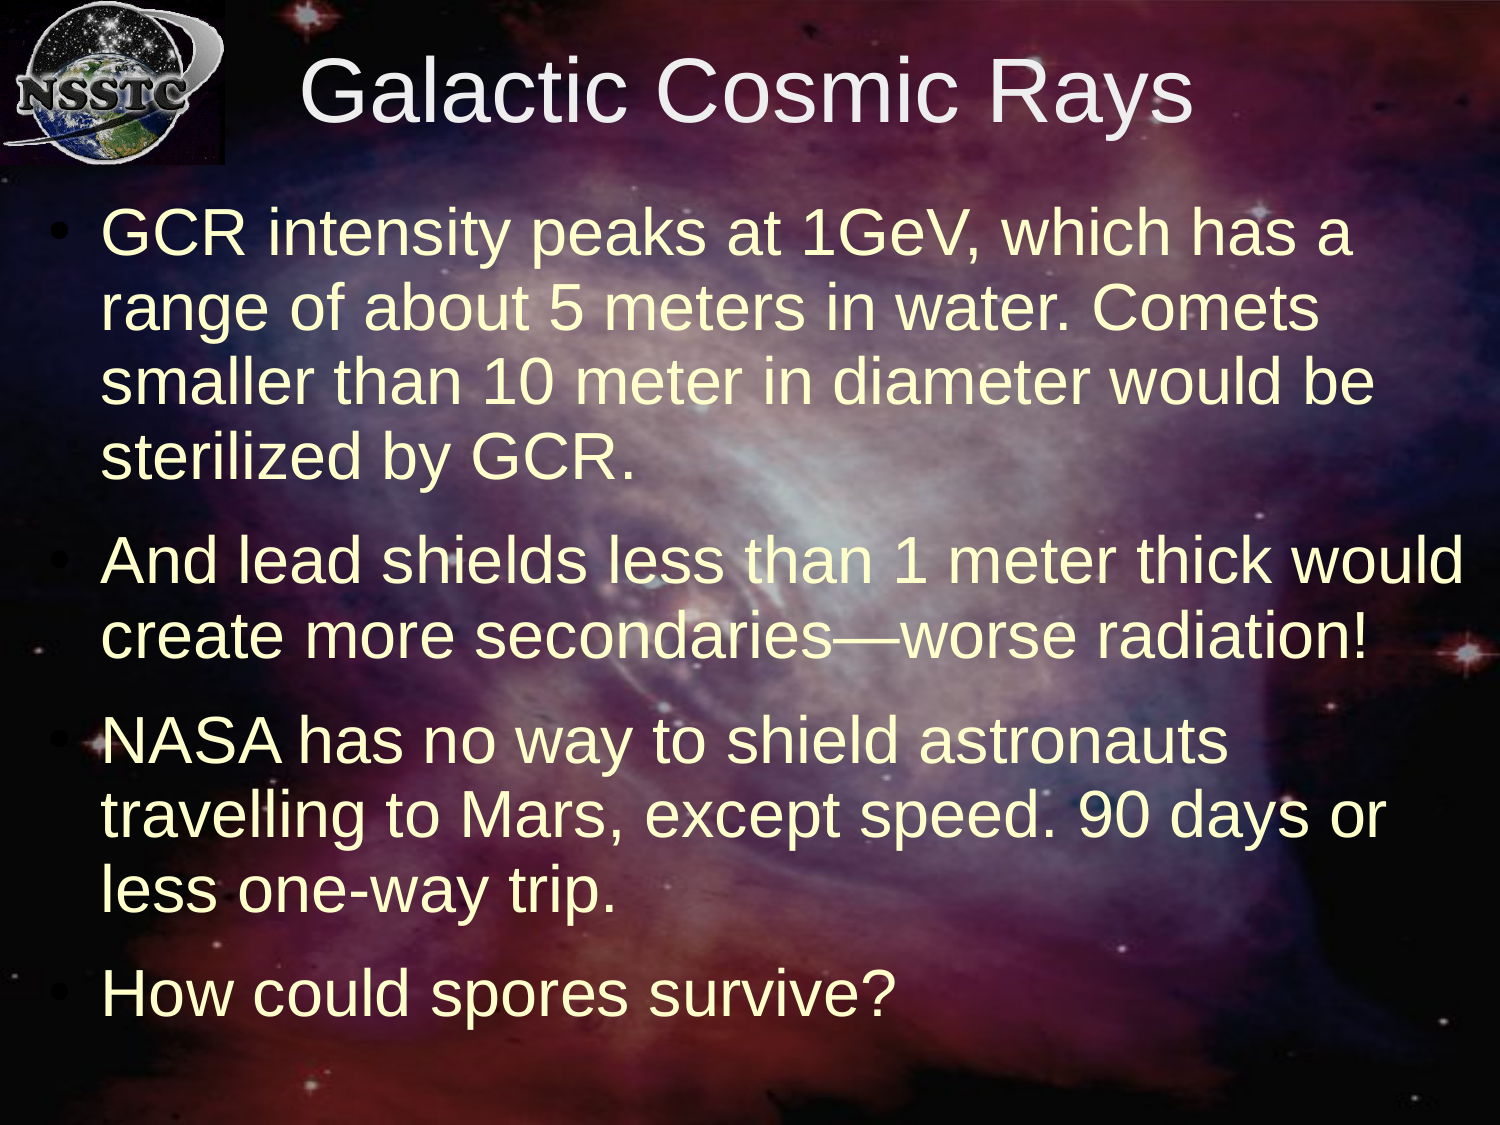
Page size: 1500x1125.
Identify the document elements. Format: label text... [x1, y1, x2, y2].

picture [0, 0, 1500, 1125]
title Galactic Cosmic Rays [112, 0, 1383, 190]
list GCR intensity peaks at 1GeV, which has a range of about 5 meters in water. Comets smaller than 10 meter in diameter would be sterilized by GCR. And lead shields less than 1 meter thick would create more secondaries—worse radiation! NASA has no way to shield astronauts travelling to Mars, except speed. 90 days or less one-way trip. How could spores survive? [30, 195, 1471, 1081]
